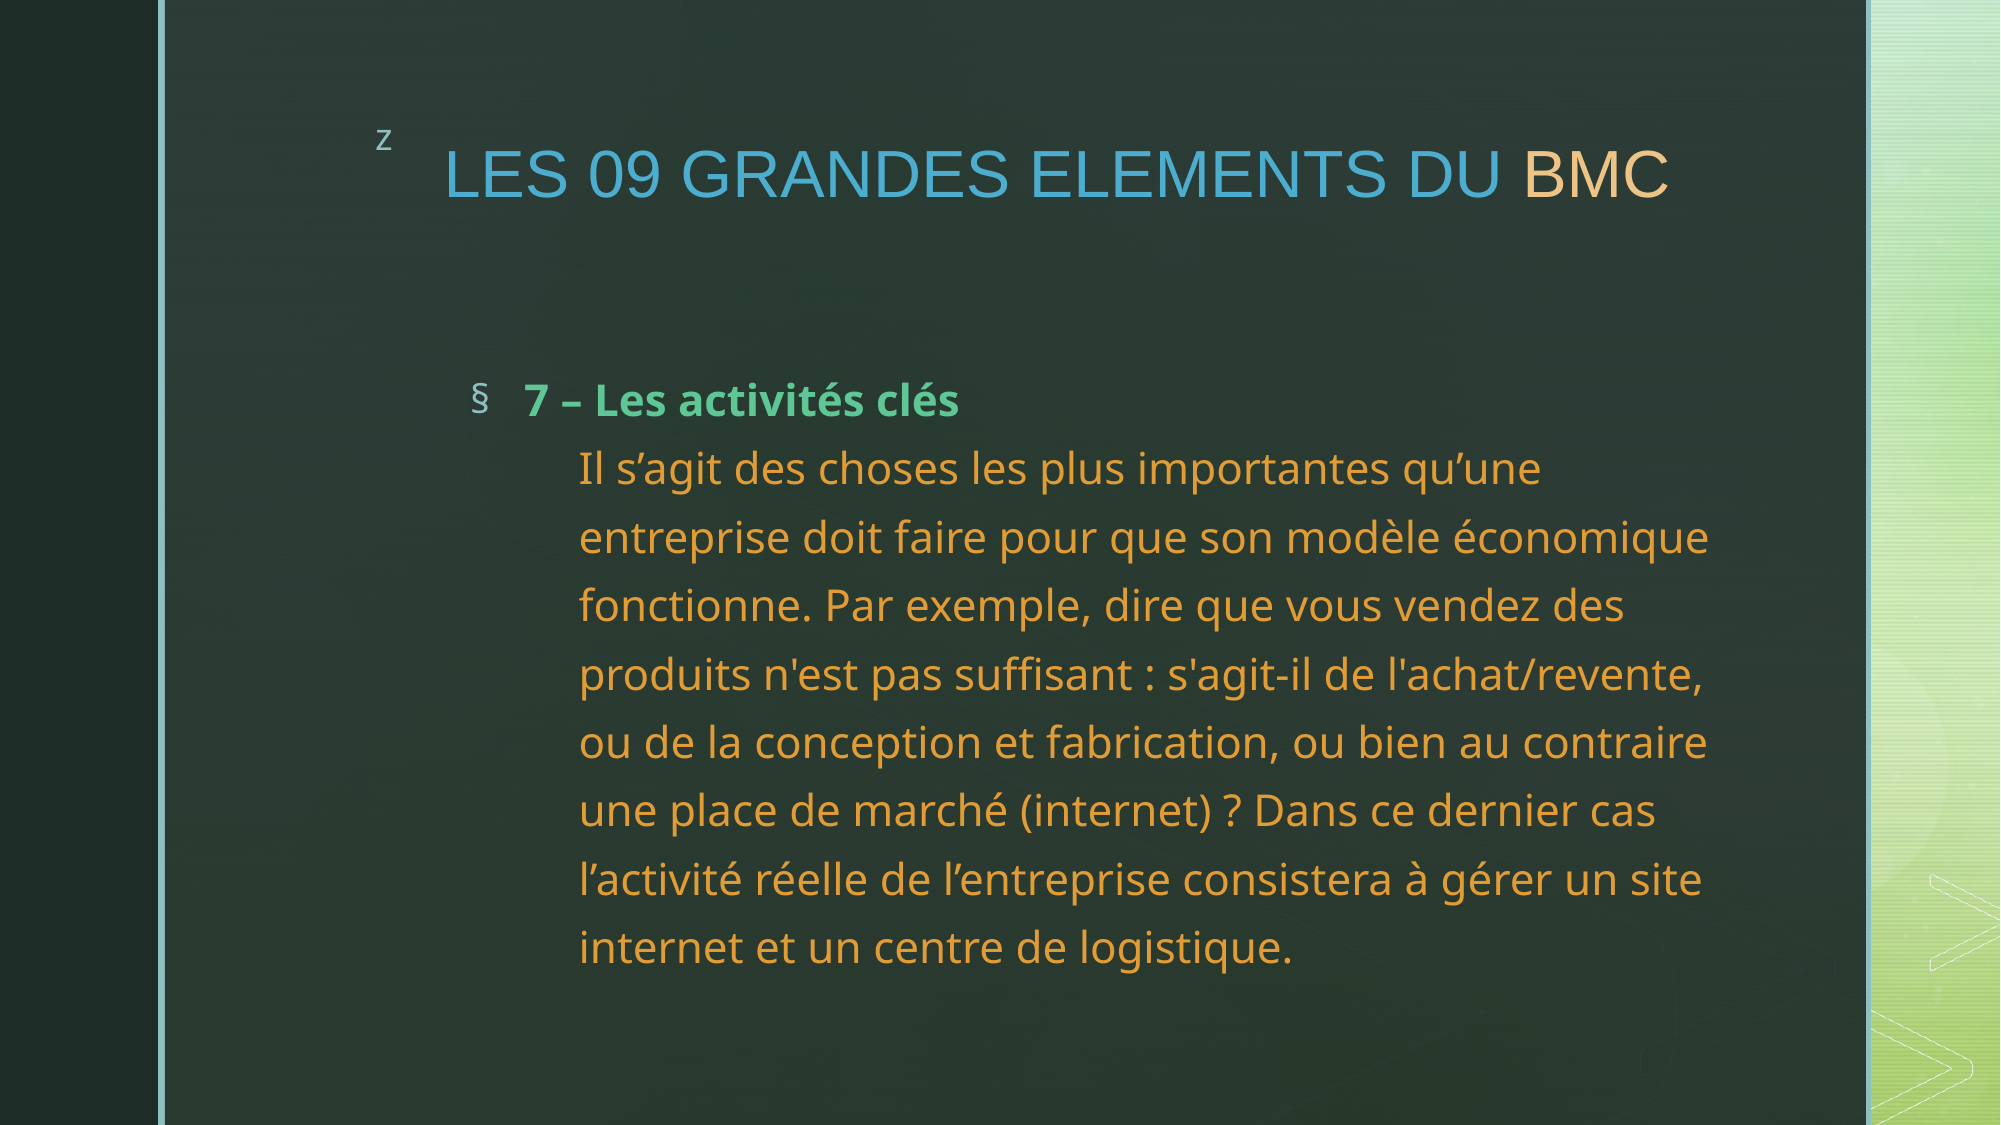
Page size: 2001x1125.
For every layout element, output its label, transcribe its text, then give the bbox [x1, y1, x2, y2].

list 7 – Les activités clés Il s’agit des choses les plus importantes qu’une entreprise doit faire pour que son modèle économique fonctionne. Par exemple, dire que vous vendez des produits n'est pas suffisant : s'agit-il de l'achat/revente, ou de la conception et fabrication, ou bien au contraire une place de marché (internet) ? Dans ce dernier cas l’activité réelle de l’entreprise consistera à gérer un site internet et un centre de logistique. [454, 336, 1734, 993]
title LES 09 GRANDES ELEMENTS DU BMC [428, 132, 1734, 310]
